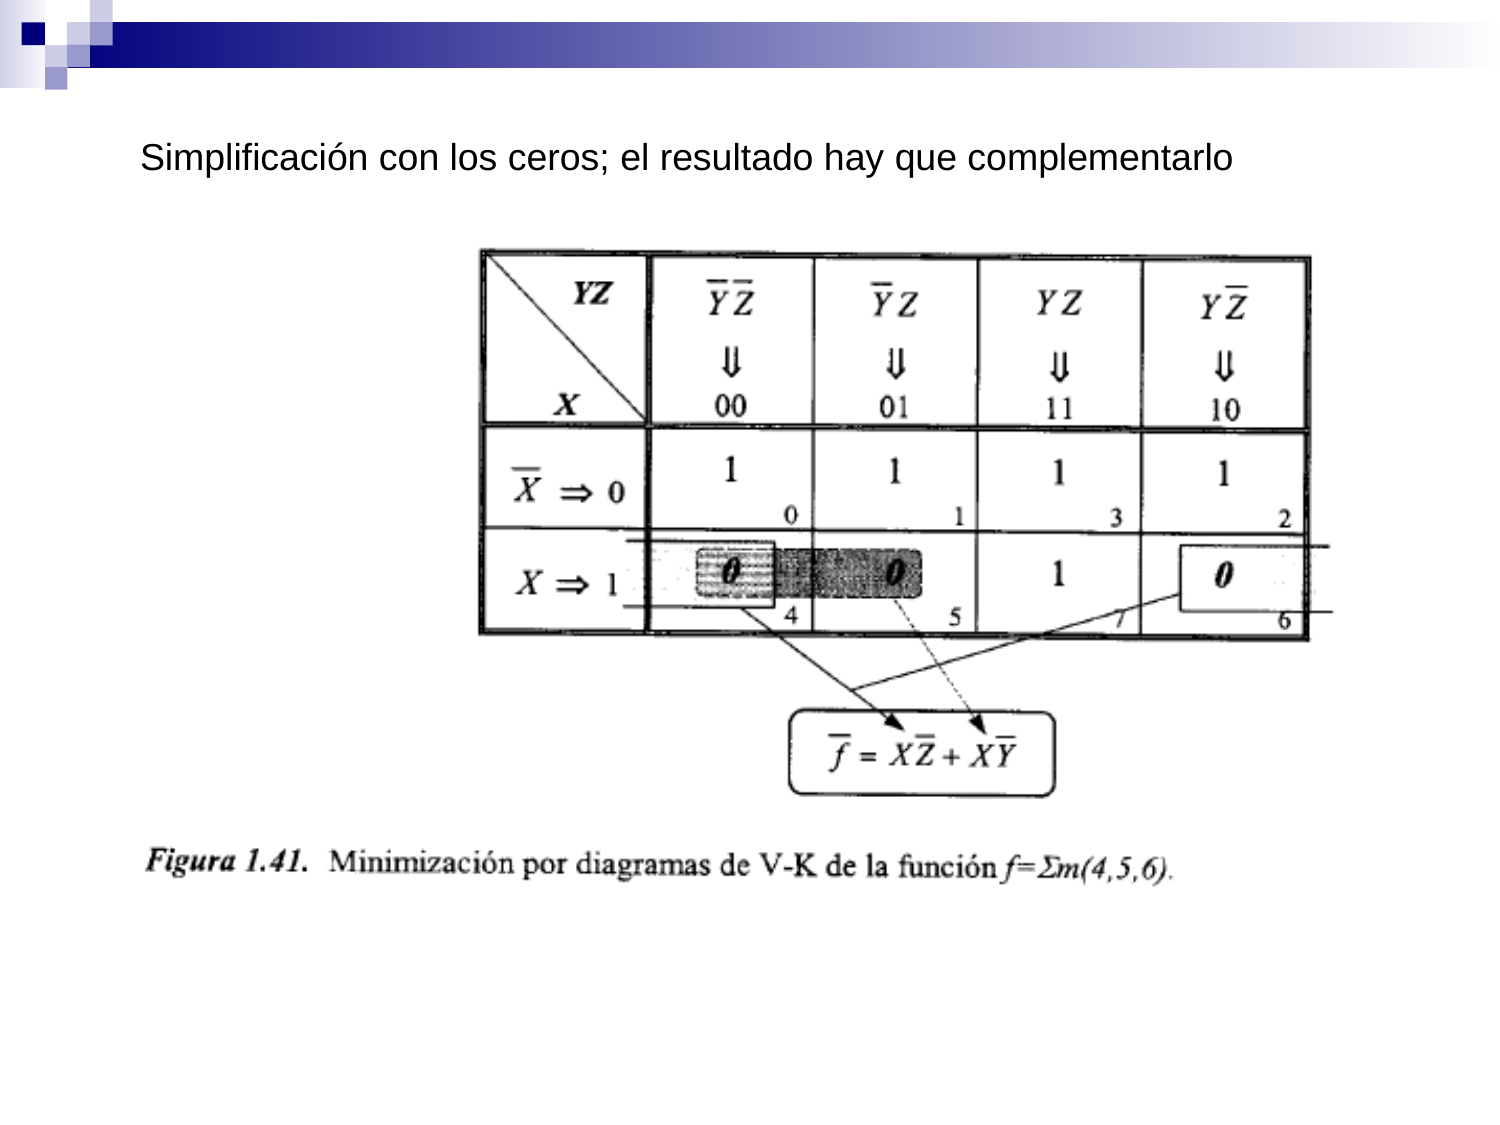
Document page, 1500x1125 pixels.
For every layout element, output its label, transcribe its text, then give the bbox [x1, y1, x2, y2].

picture [125, 207, 1375, 918]
text_box Simplificación con los ceros; el resultado hay que complementarlo [125, 125, 1329, 186]
